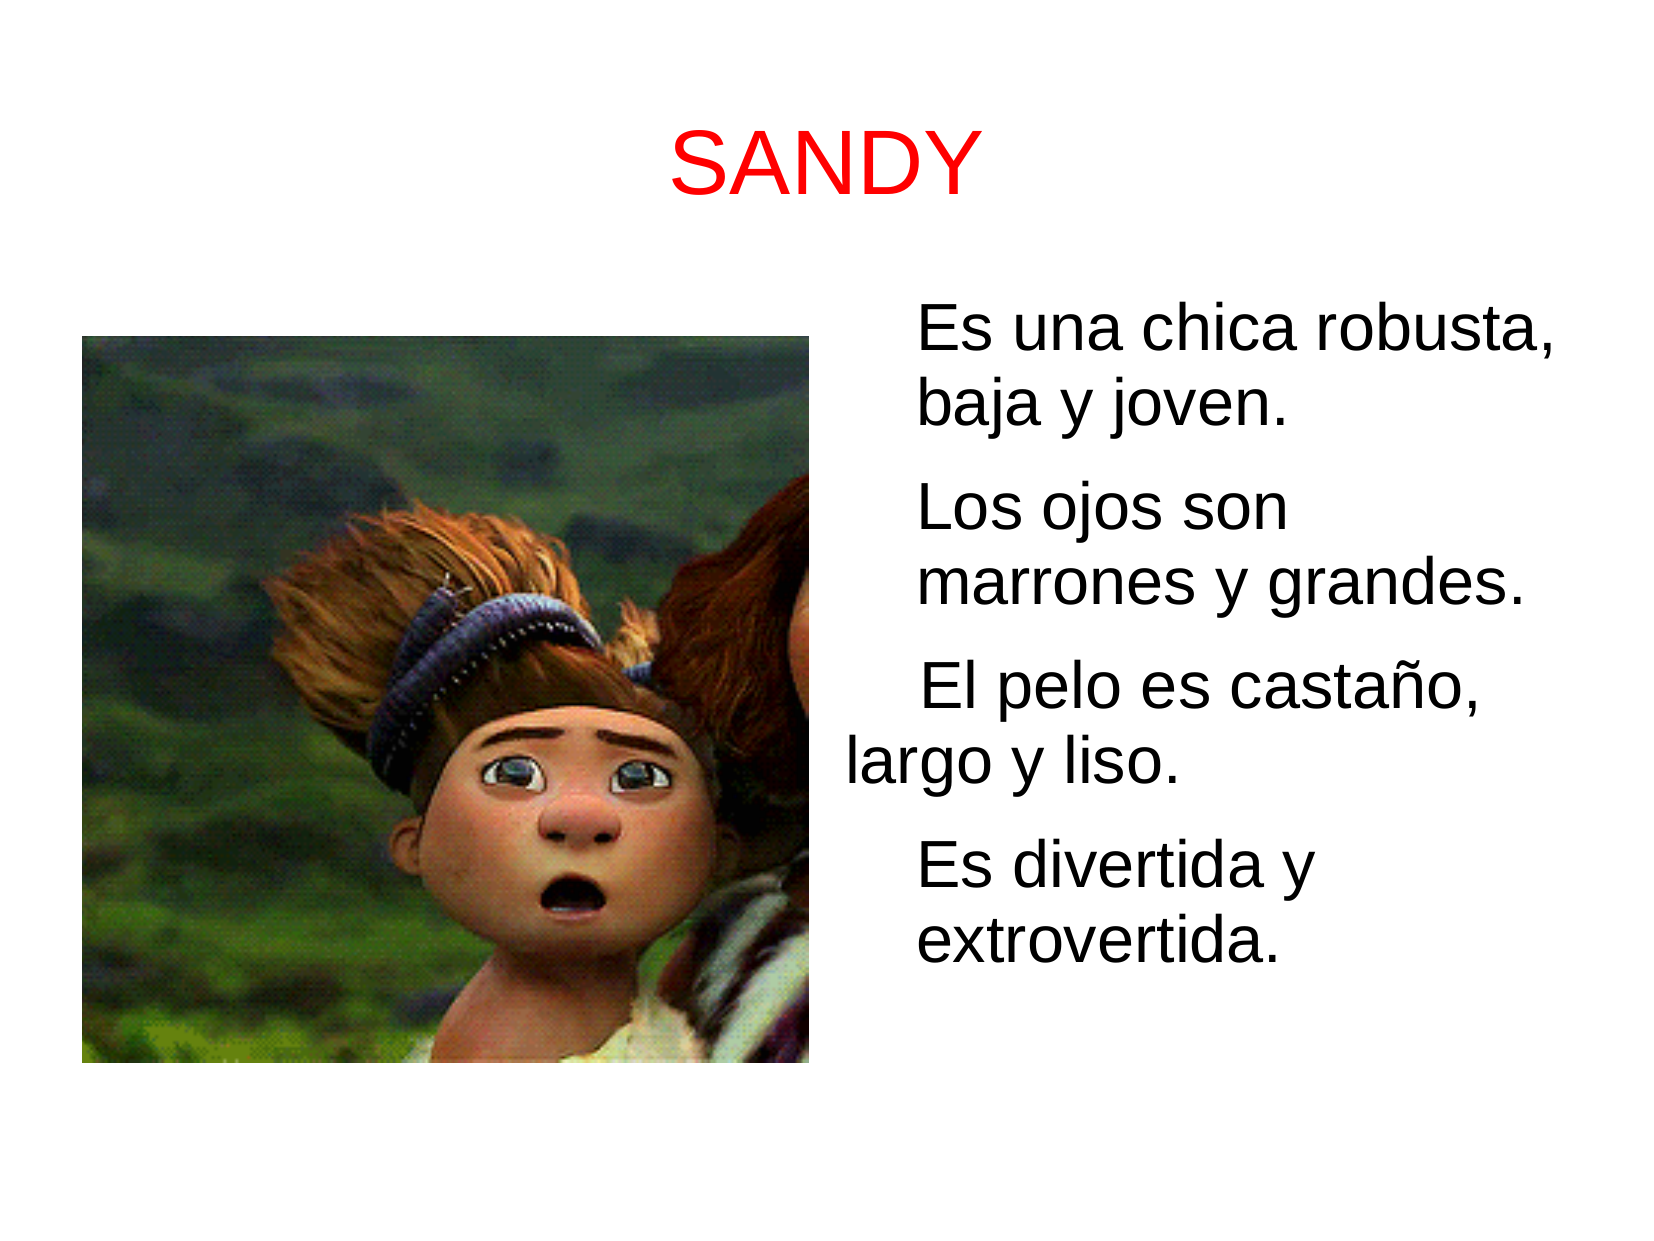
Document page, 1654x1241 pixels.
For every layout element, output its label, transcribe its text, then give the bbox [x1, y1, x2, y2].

picture [82, 336, 809, 1063]
list Es una chica robusta, baja y joven. Los ojos son marrones y grandes. El pelo es castaño, largo y liso. Es divertida y extrovertida. [845, 290, 1572, 1109]
title SANDY [82, 59, 1571, 267]
